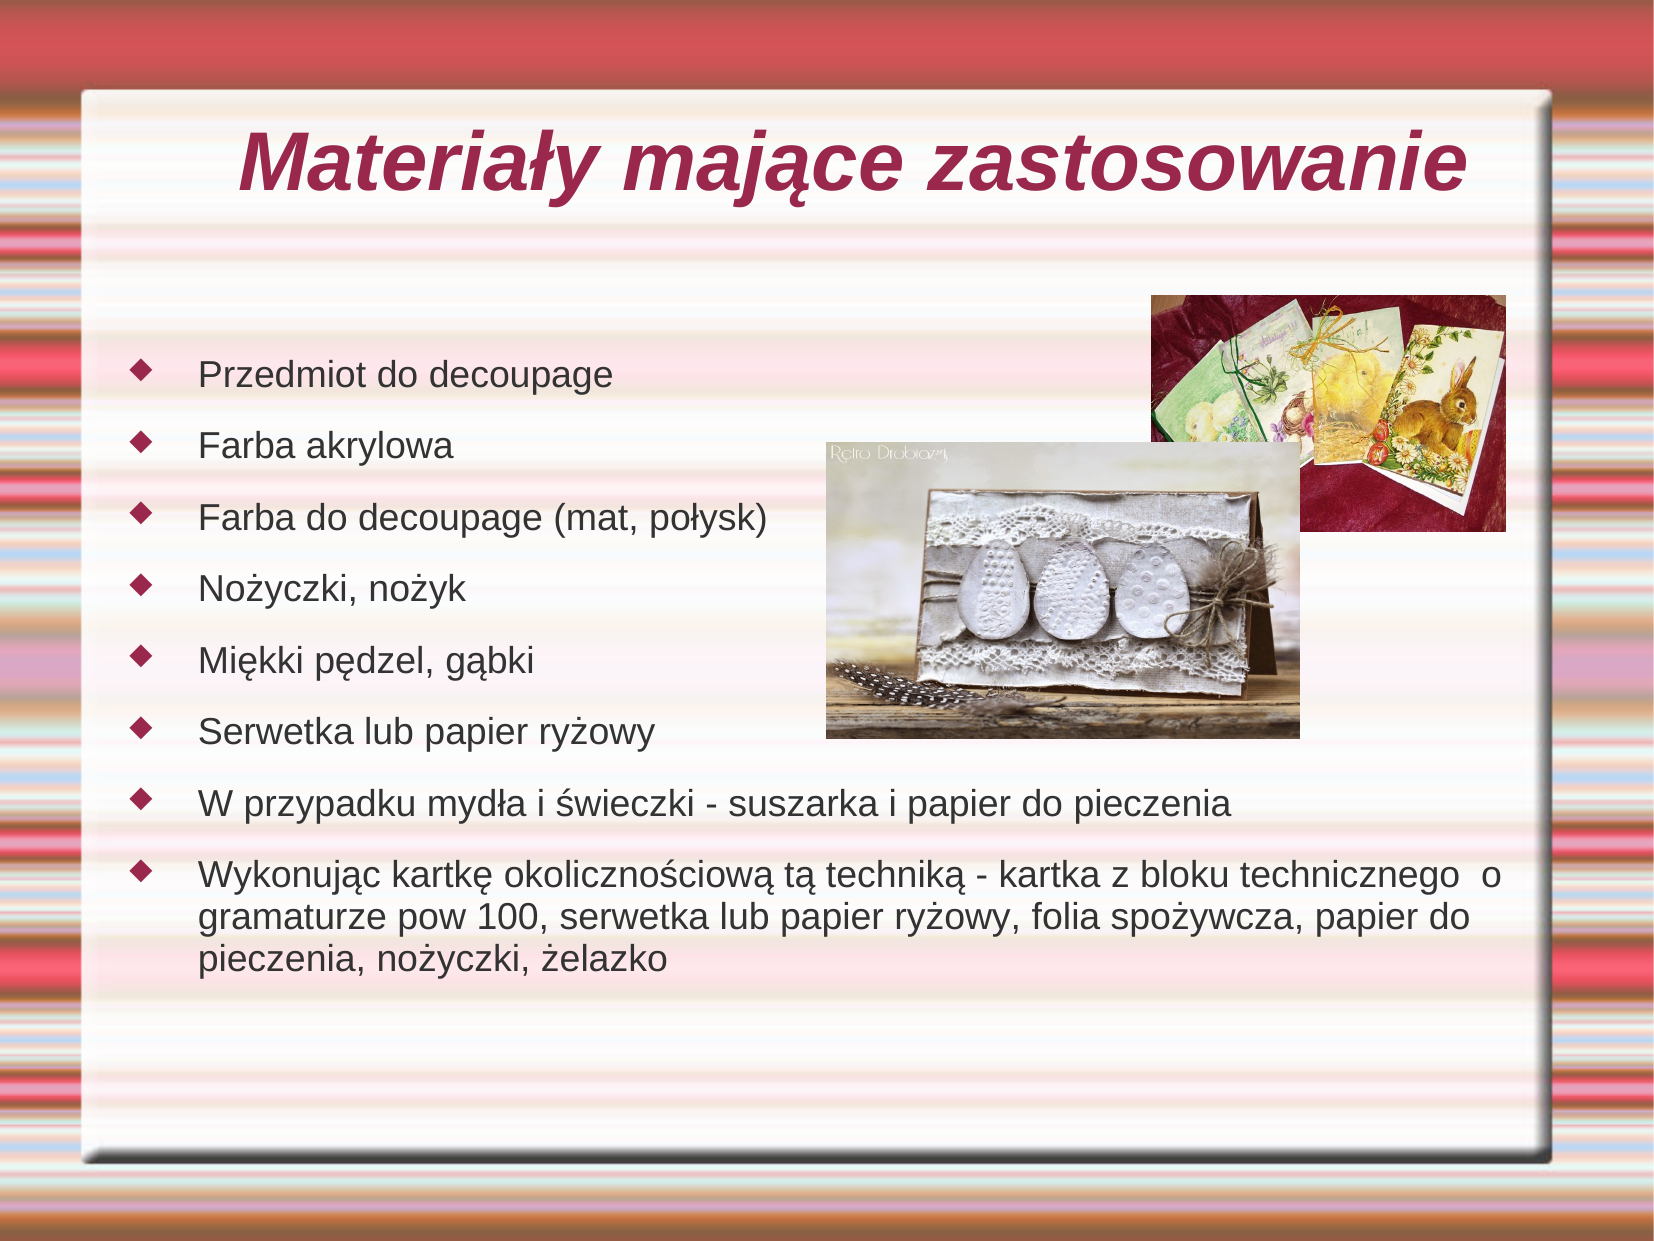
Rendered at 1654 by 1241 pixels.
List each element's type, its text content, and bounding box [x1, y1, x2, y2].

title Materiały mające zastosowanie [118, 58, 1531, 266]
list Przedmiot do decoupage Farba akrylowa Farba do decoupage (mat, połysk) Nożyczki, nożyk Miękki pędzel, gąbki Serwetka lub papier ryżowy W przypadku mydła i świeczki - suszarka i papier do pieczenia Wykonując kartkę okolicznościową tą techniką - kartka z bloku technicznego o gramaturze pow 100, serwetka lub papier ryżowy, folia spożywcza, papier do pieczenia, nożyczki, żelazko [115, 281, 1506, 1063]
picture [0, 0, 1654, 1241]
